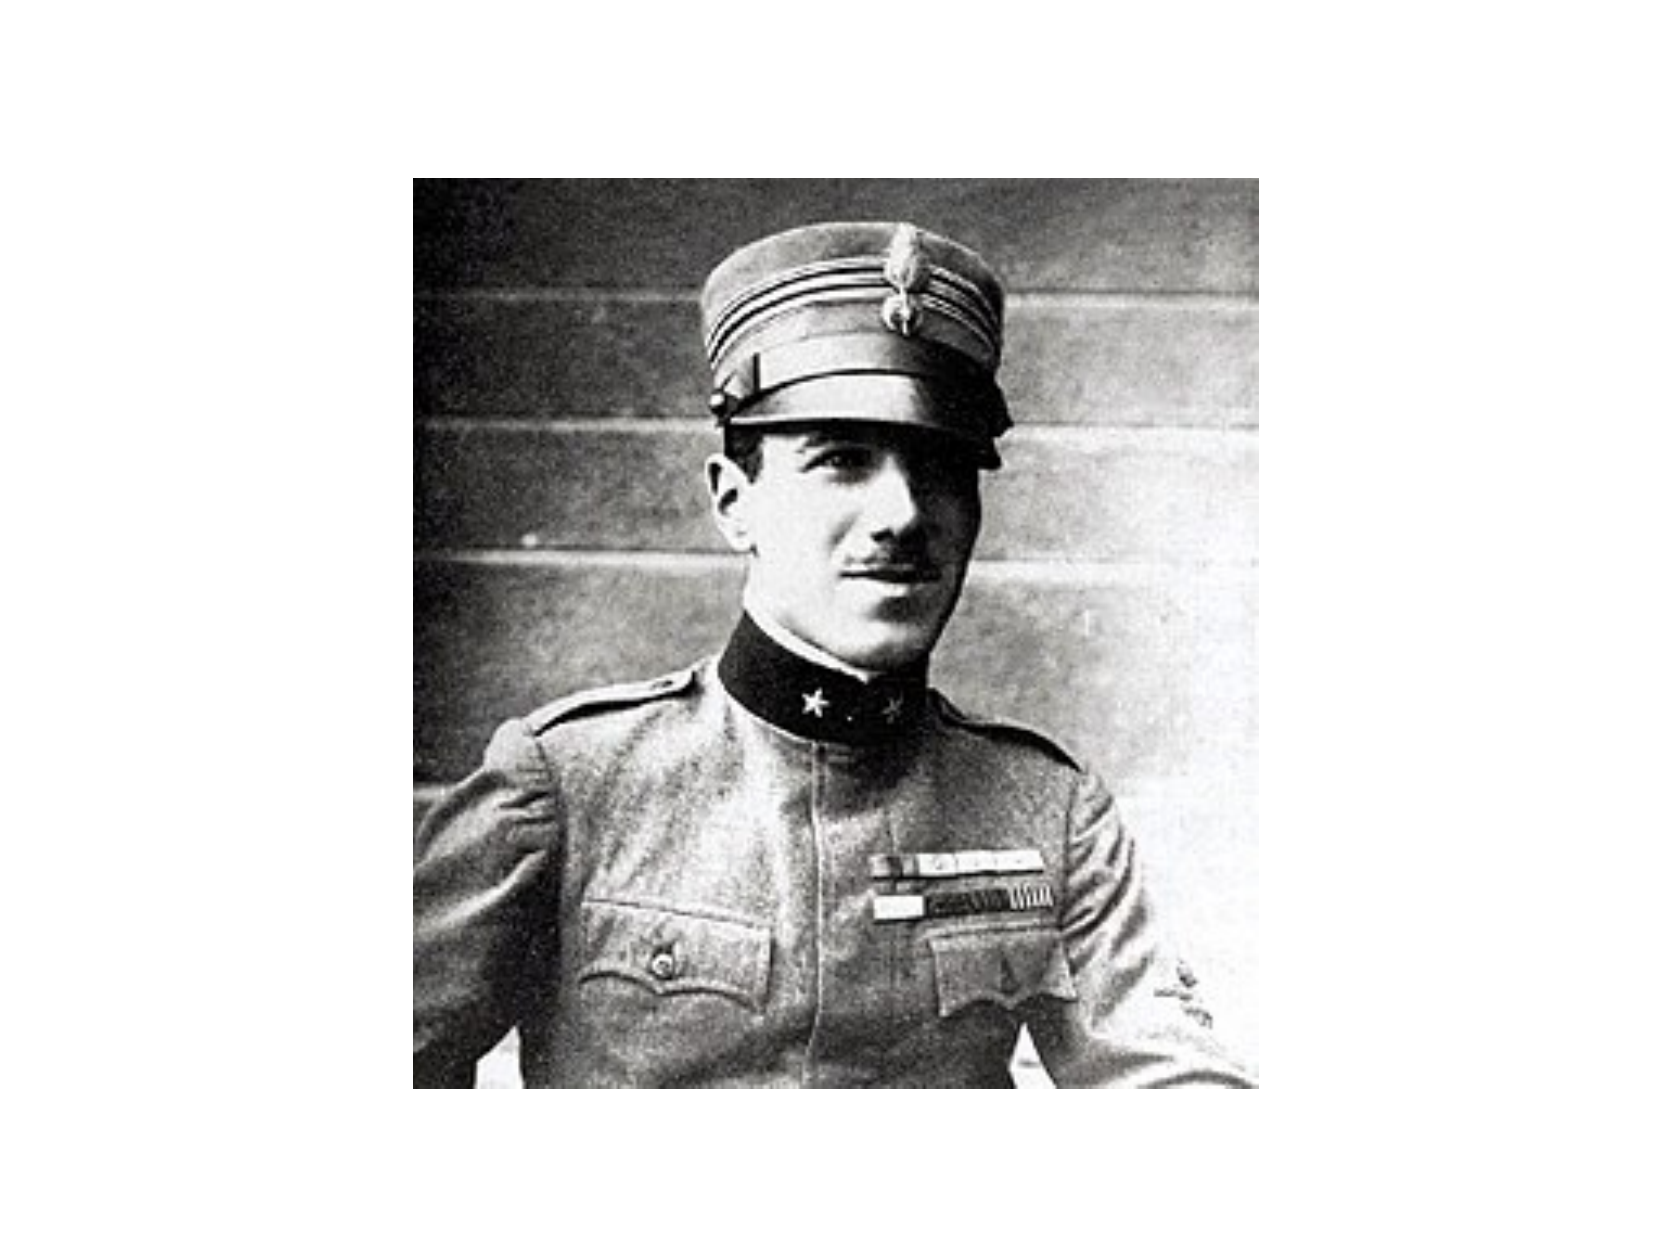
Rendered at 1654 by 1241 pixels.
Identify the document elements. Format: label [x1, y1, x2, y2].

picture [413, 178, 1259, 1089]
